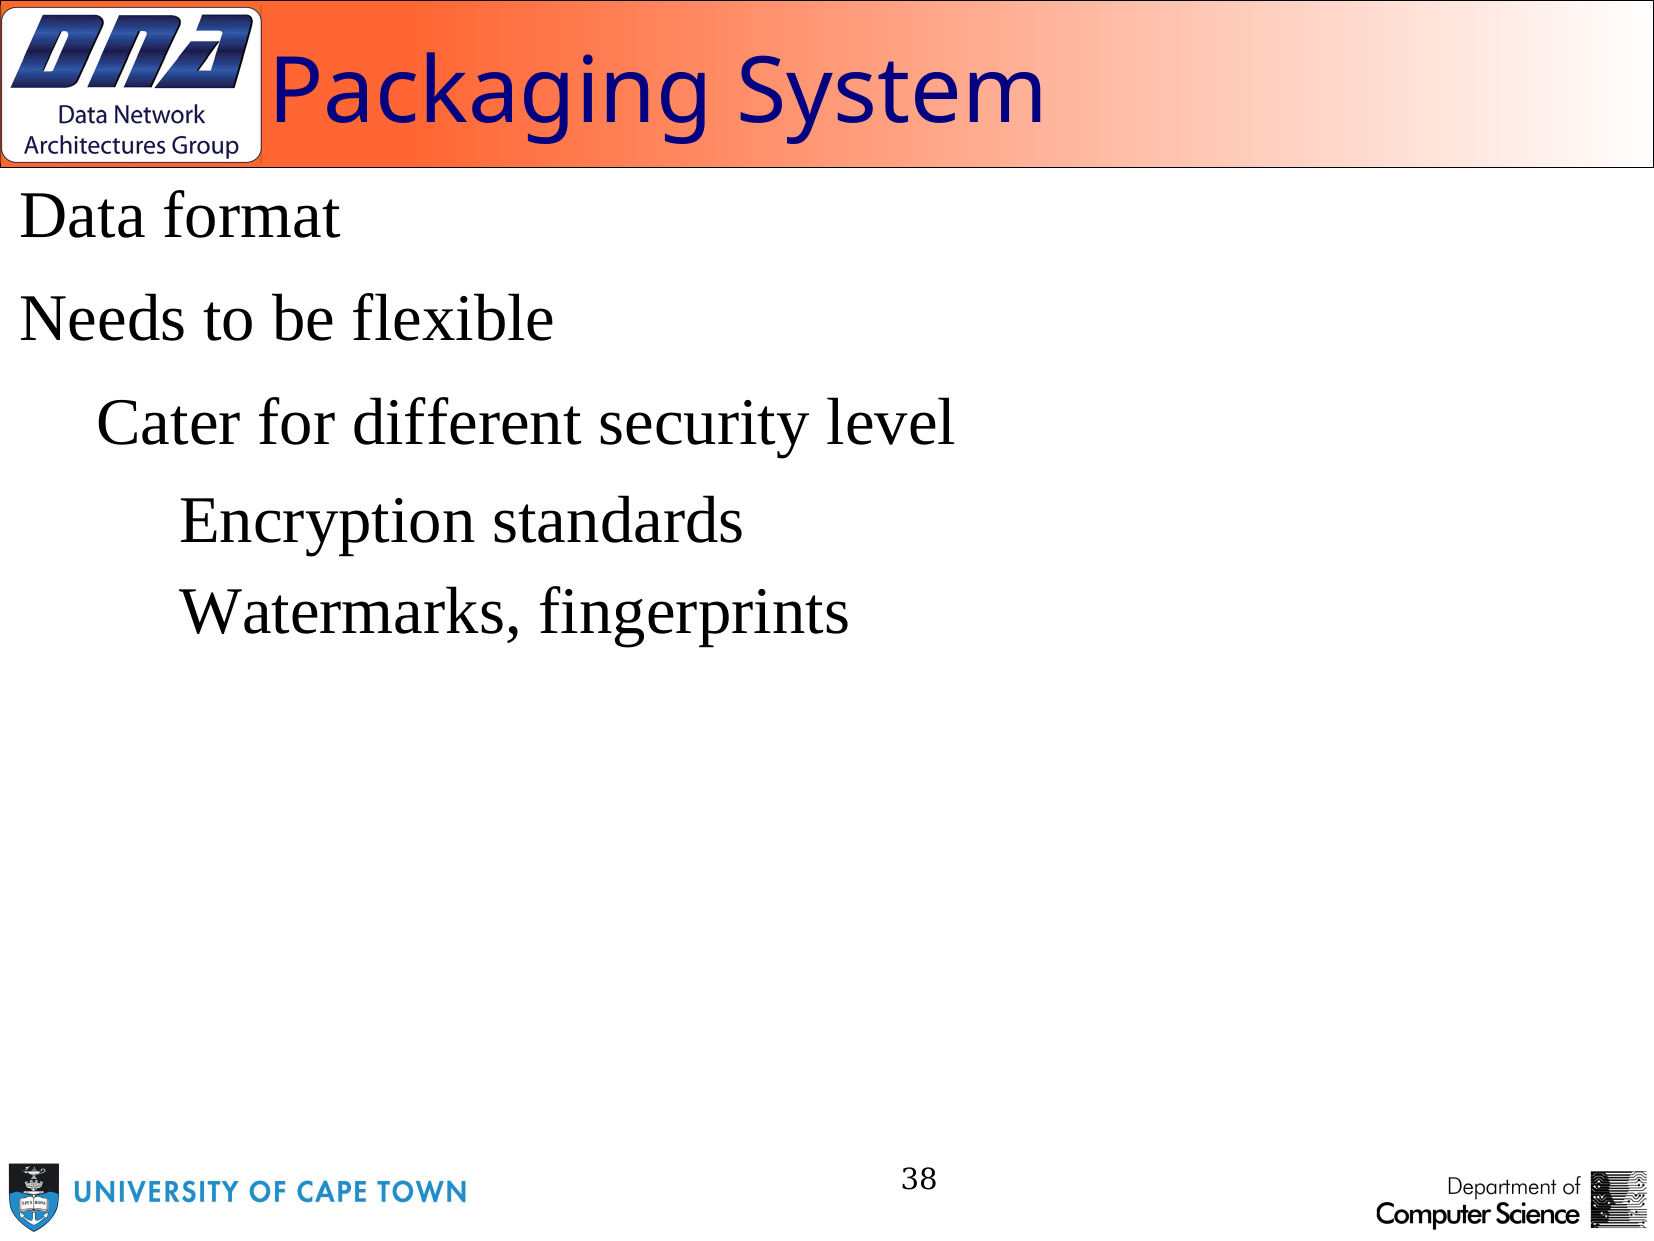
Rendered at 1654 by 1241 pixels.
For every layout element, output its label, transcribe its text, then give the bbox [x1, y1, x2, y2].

title Packaging System [268, 11, 1654, 163]
picture [1368, 1159, 1654, 1235]
picture [5, 1159, 479, 1235]
picture [0, 5, 262, 163]
list Data format Needs to be flexible Cater for different security level Encryption standards Watermarks, fingerprints [2, 177, 1654, 1153]
